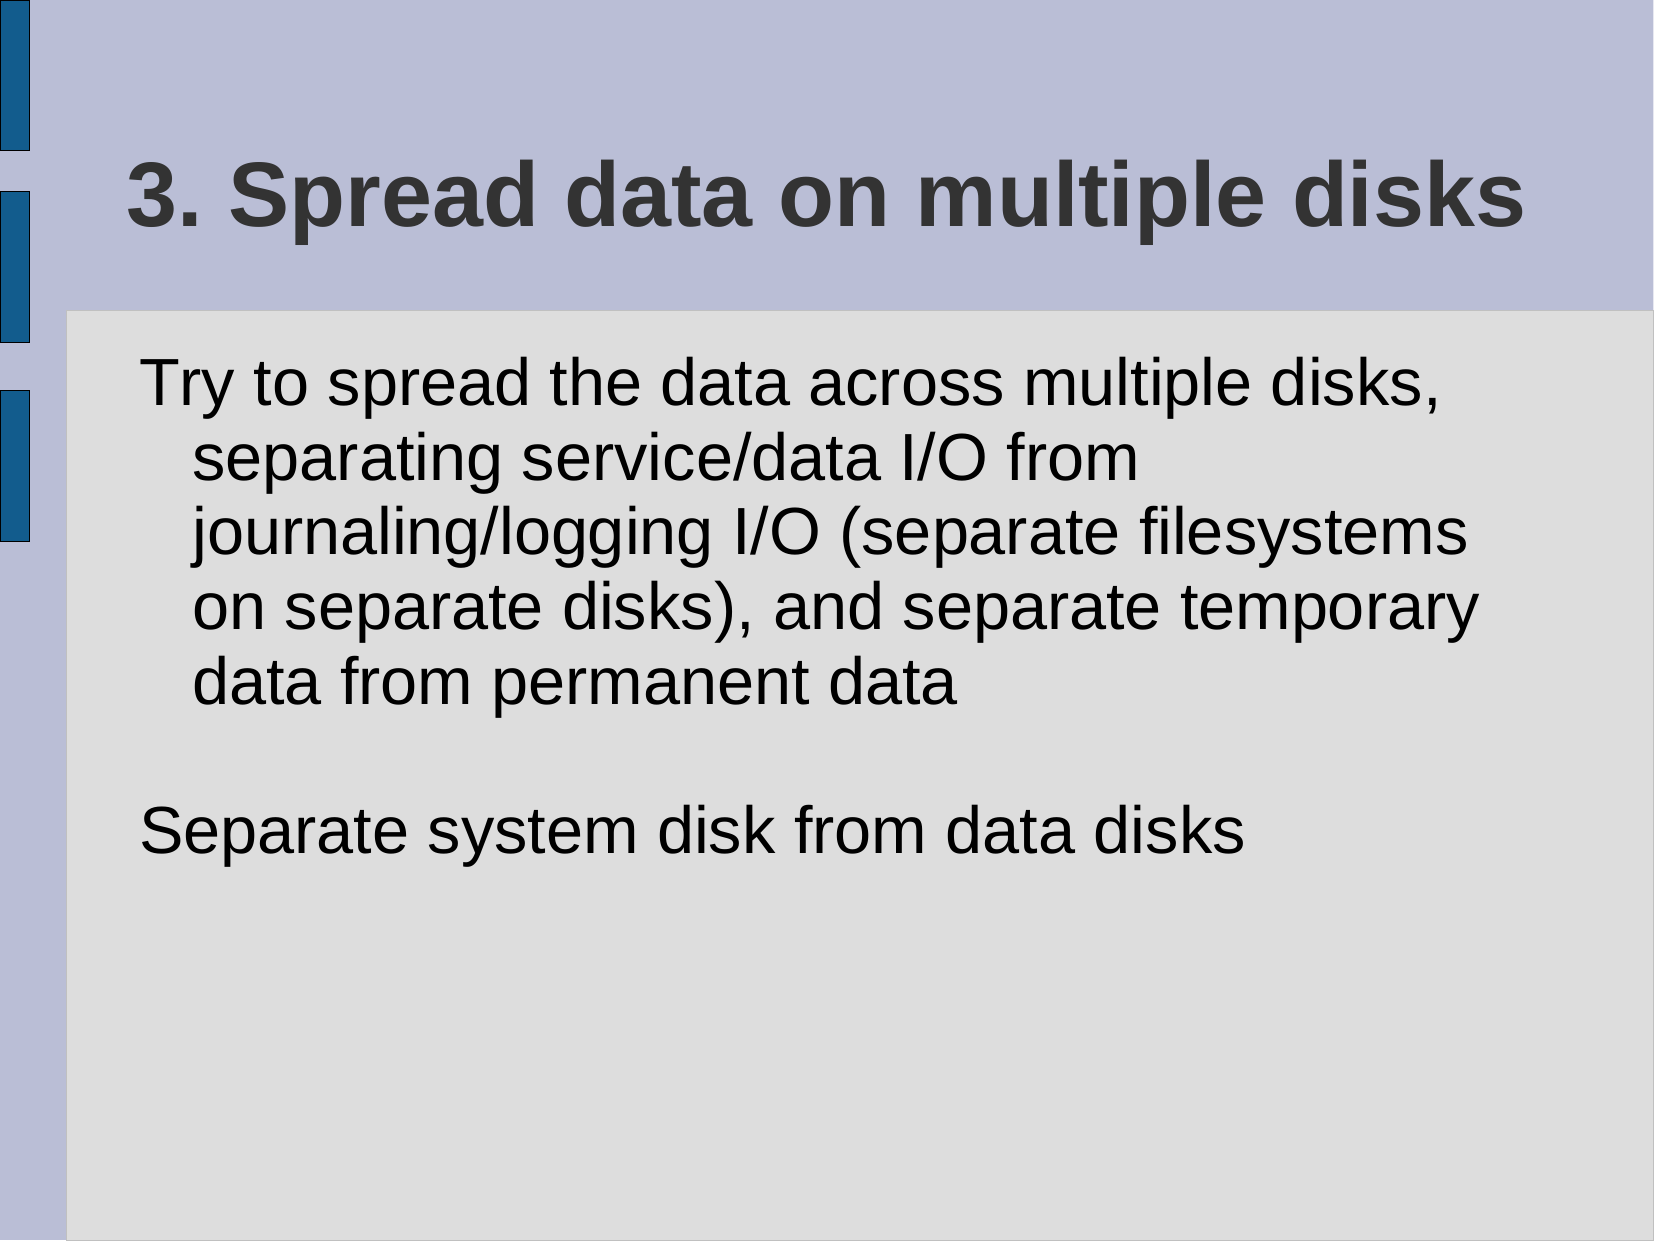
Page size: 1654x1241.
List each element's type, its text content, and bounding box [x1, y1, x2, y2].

title 3. Spread data on multiple disks [121, 91, 1534, 299]
list Try to spread the data across multiple disks, separating service/data I/O from journaling/logging I/O (separate filesystems on separate disks), and separate temporary data from permanent data Separate system disk from data disks [121, 344, 1534, 1127]
